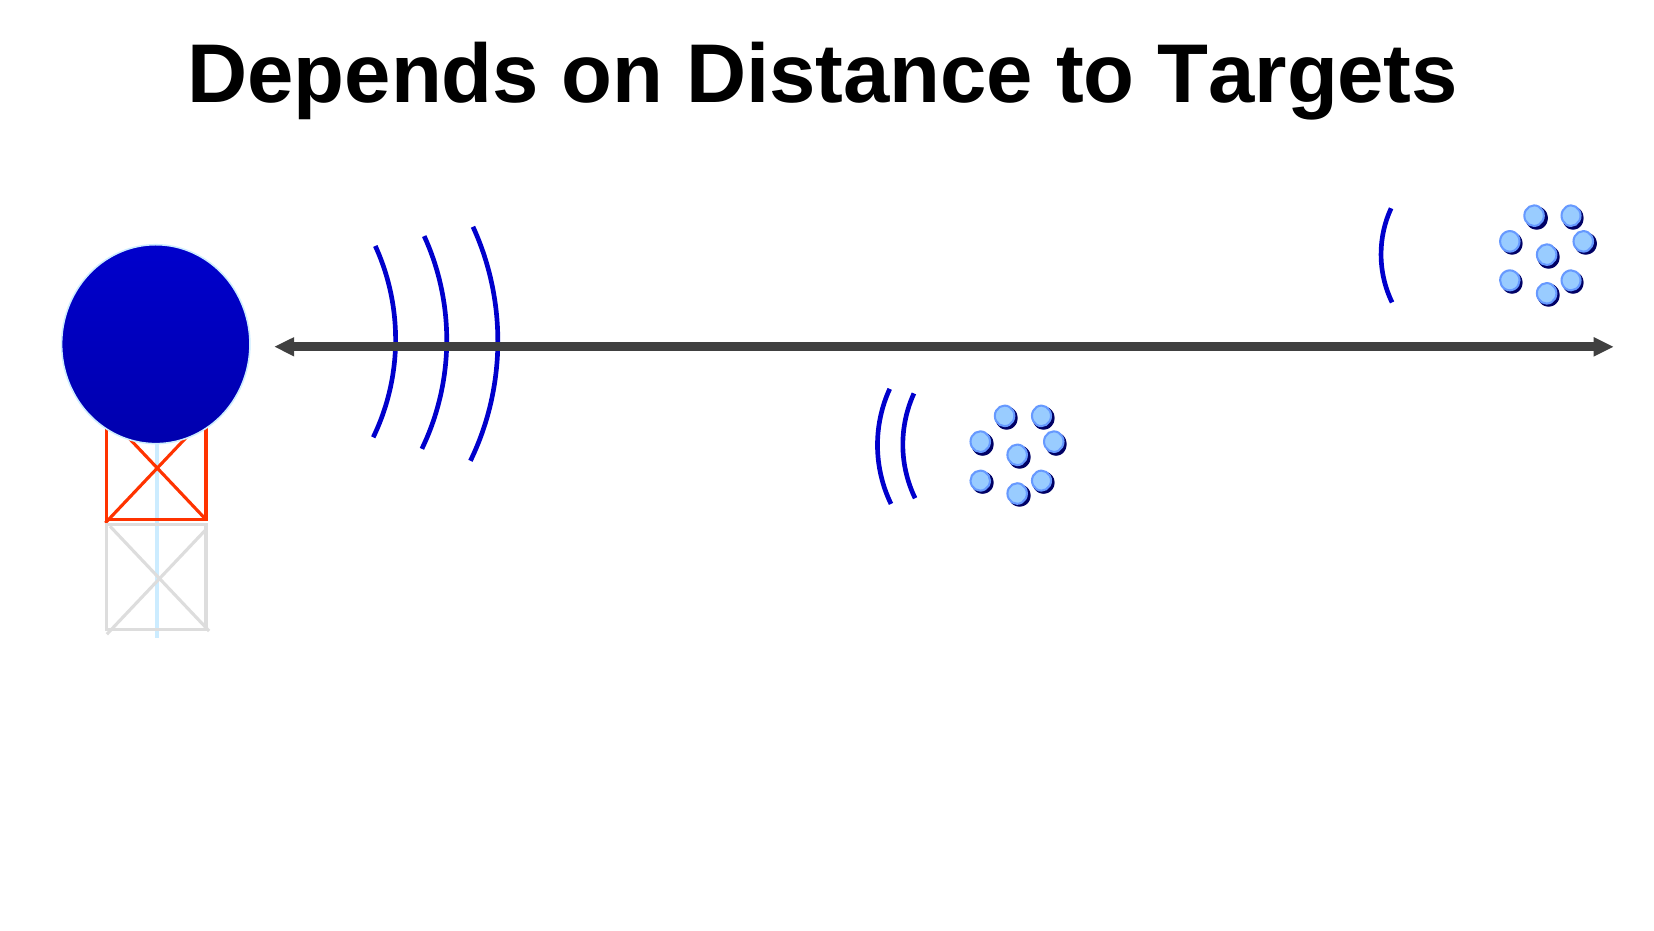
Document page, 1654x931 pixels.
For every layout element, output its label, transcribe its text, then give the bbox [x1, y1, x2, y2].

text_box [1500, 231, 1520, 252]
text_box [1031, 405, 1052, 427]
title Depends on Distance to Targets [0, 5, 1651, 133]
text_box [1536, 244, 1557, 265]
text_box [970, 431, 991, 452]
text_box [1573, 231, 1594, 252]
text_box [1536, 283, 1557, 304]
text_box [1500, 270, 1520, 291]
text_box [1007, 444, 1027, 466]
text_box [1561, 205, 1581, 226]
text_box [1007, 483, 1027, 504]
text_box [1031, 470, 1052, 491]
text_box [994, 405, 1015, 427]
text_box [61, 244, 250, 444]
text_box [1044, 431, 1064, 452]
text_box [1561, 270, 1581, 291]
text_box [970, 470, 991, 491]
text_box [1524, 205, 1544, 226]
